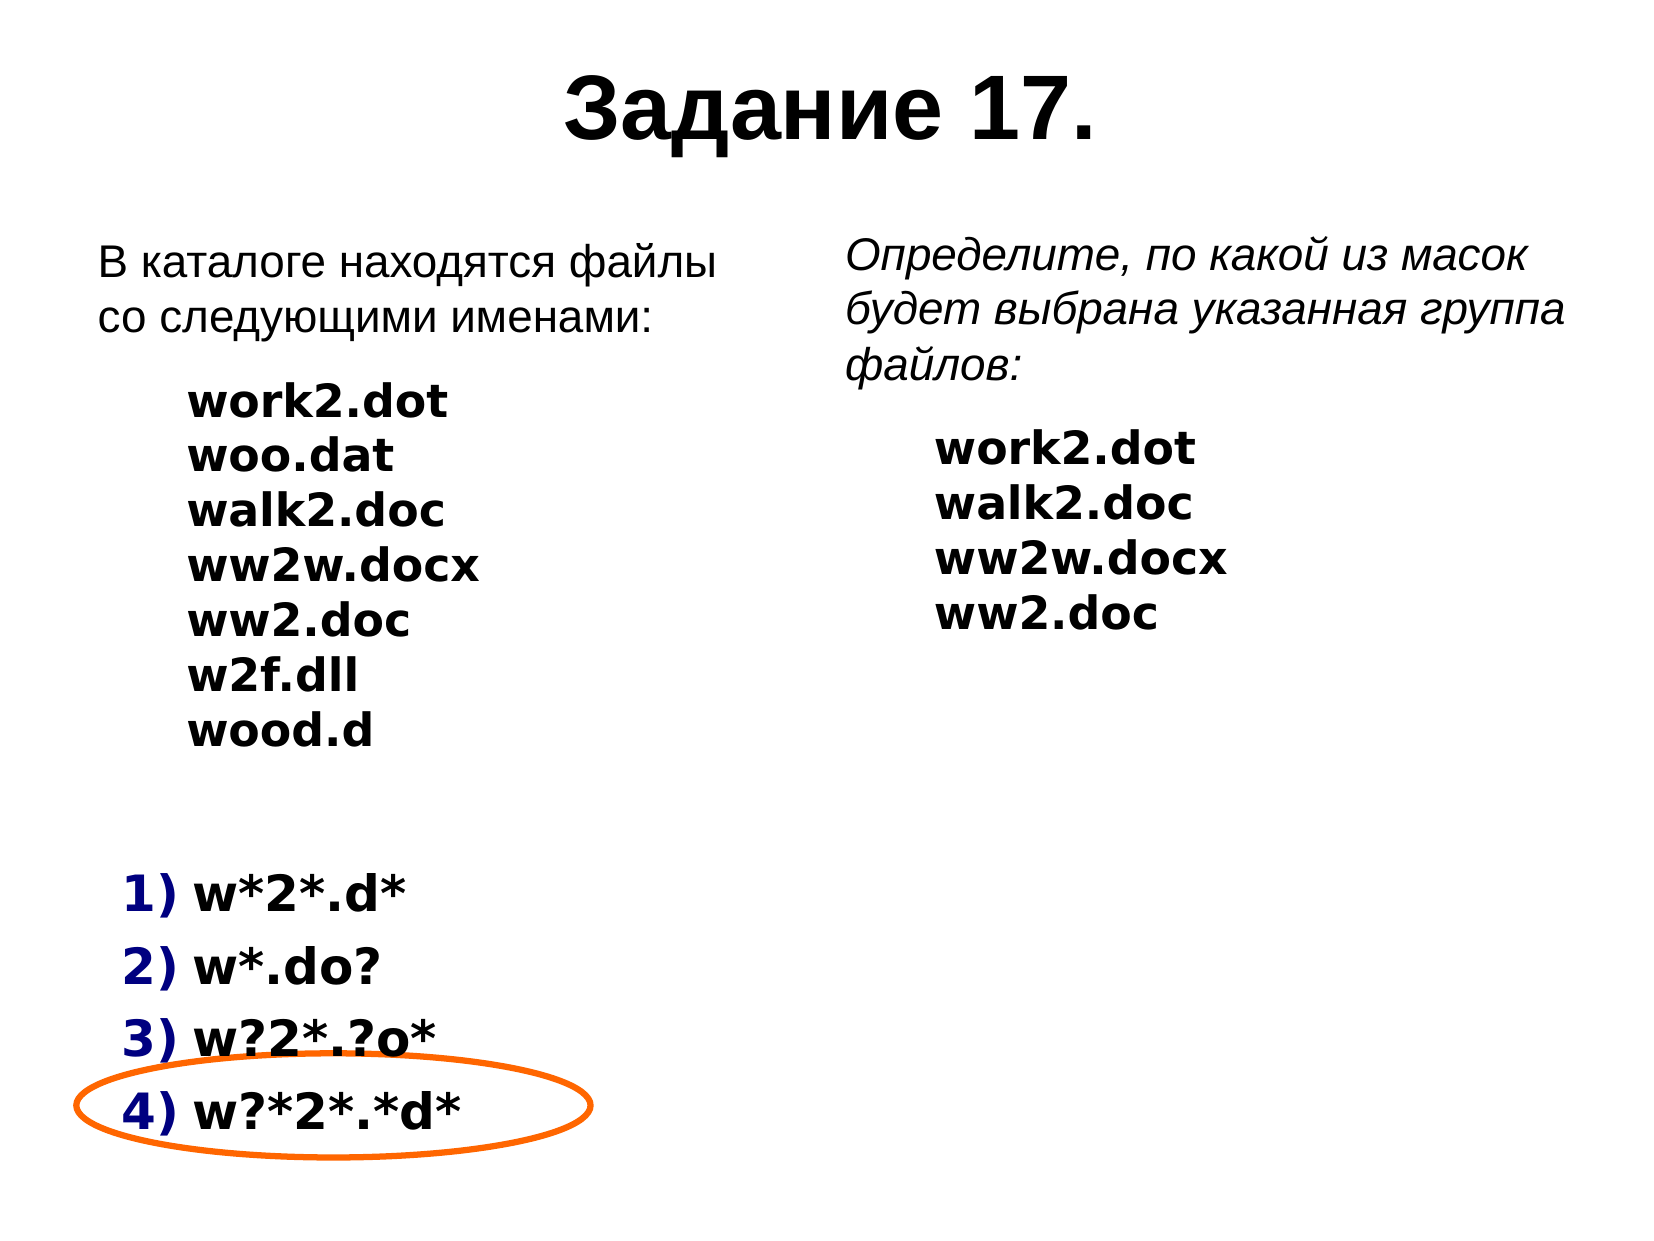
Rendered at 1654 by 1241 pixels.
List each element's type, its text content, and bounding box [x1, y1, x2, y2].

list w*2*.d* w*.do? w?2*.?o* w?*2*.*d* [76, 861, 804, 1170]
list Определите, по какой из масок будет выбрана указанная группа файлов: work2.dot walk2.doc ww2w.docx ww2.doc [845, 224, 1572, 1010]
title Задание 17. [82, 40, 1571, 266]
list В каталоге находятся файлы со следующими именами: work2.dot woo.dat walk2.doc ww2w.docx ww2.doc w2f.dll wood.d [82, 224, 792, 780]
